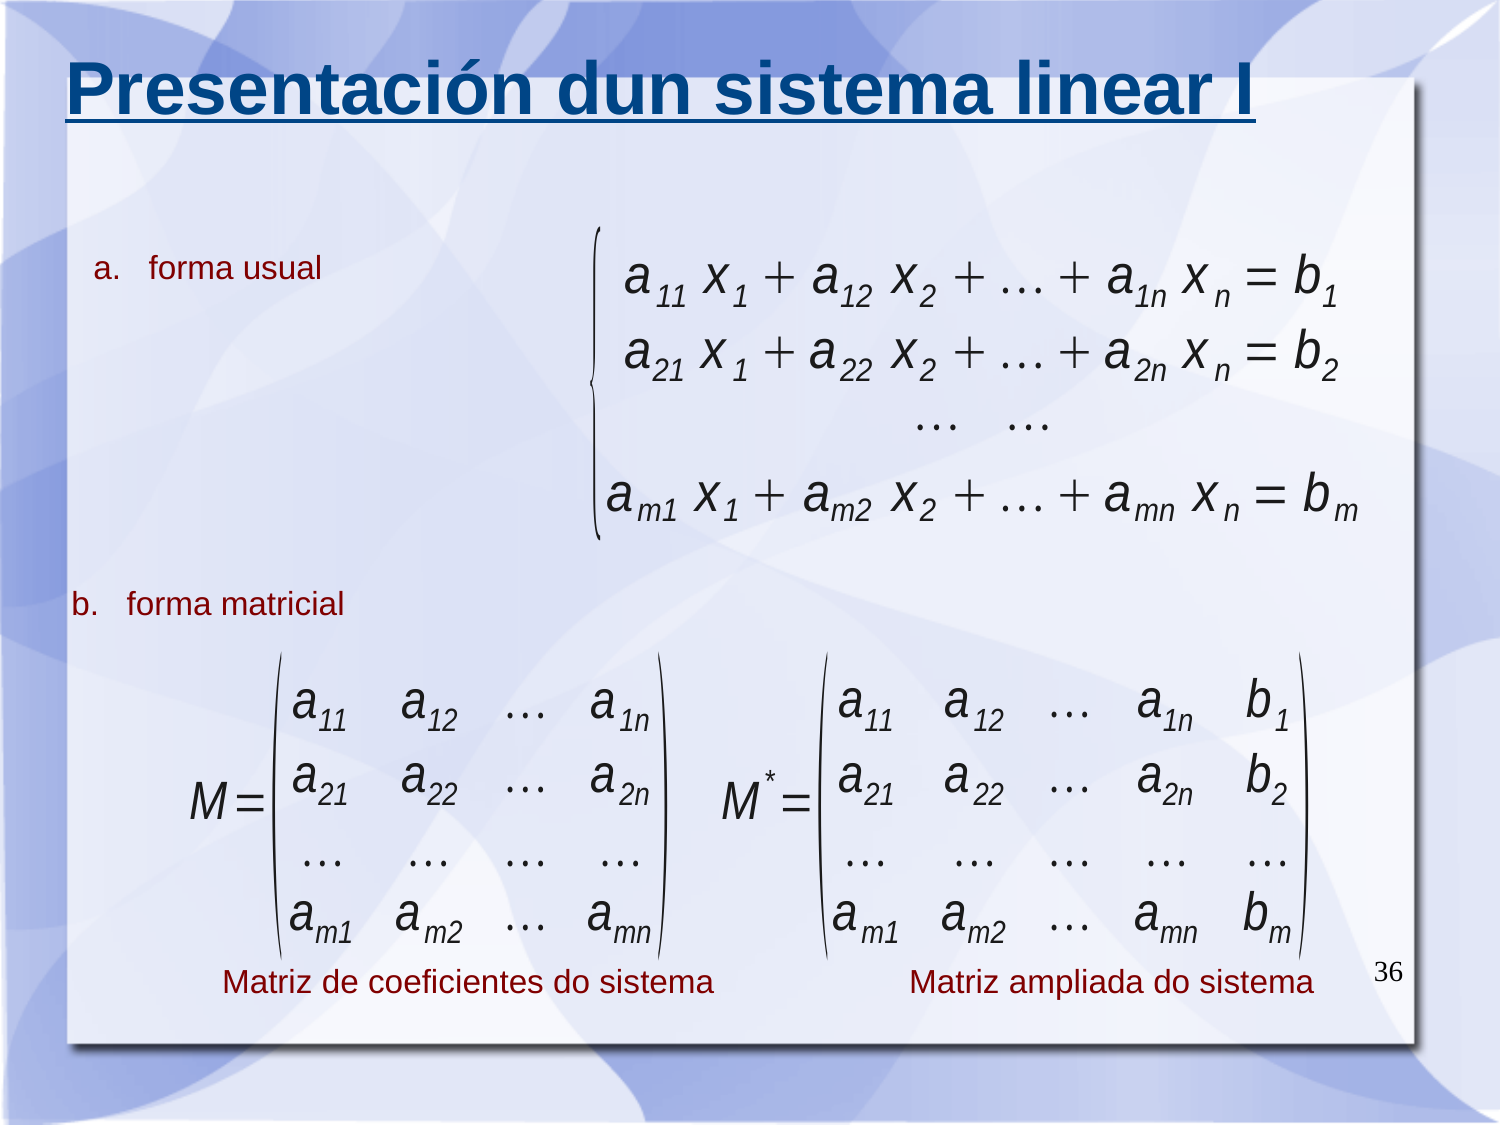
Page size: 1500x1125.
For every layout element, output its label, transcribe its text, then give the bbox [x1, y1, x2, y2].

text_box Matriz ampliada do sistema [894, 952, 1330, 1009]
chart [177, 650, 682, 966]
text_box a. forma usual [78, 238, 338, 294]
title Presentación dun sistema linear I [59, 29, 1441, 148]
text_box Matriz de coeficientes do sistema [207, 952, 730, 1009]
chart [709, 650, 1323, 966]
picture [0, 0, 1500, 1125]
text_box b. forma matricial [56, 574, 361, 631]
chart [575, 225, 1370, 545]
